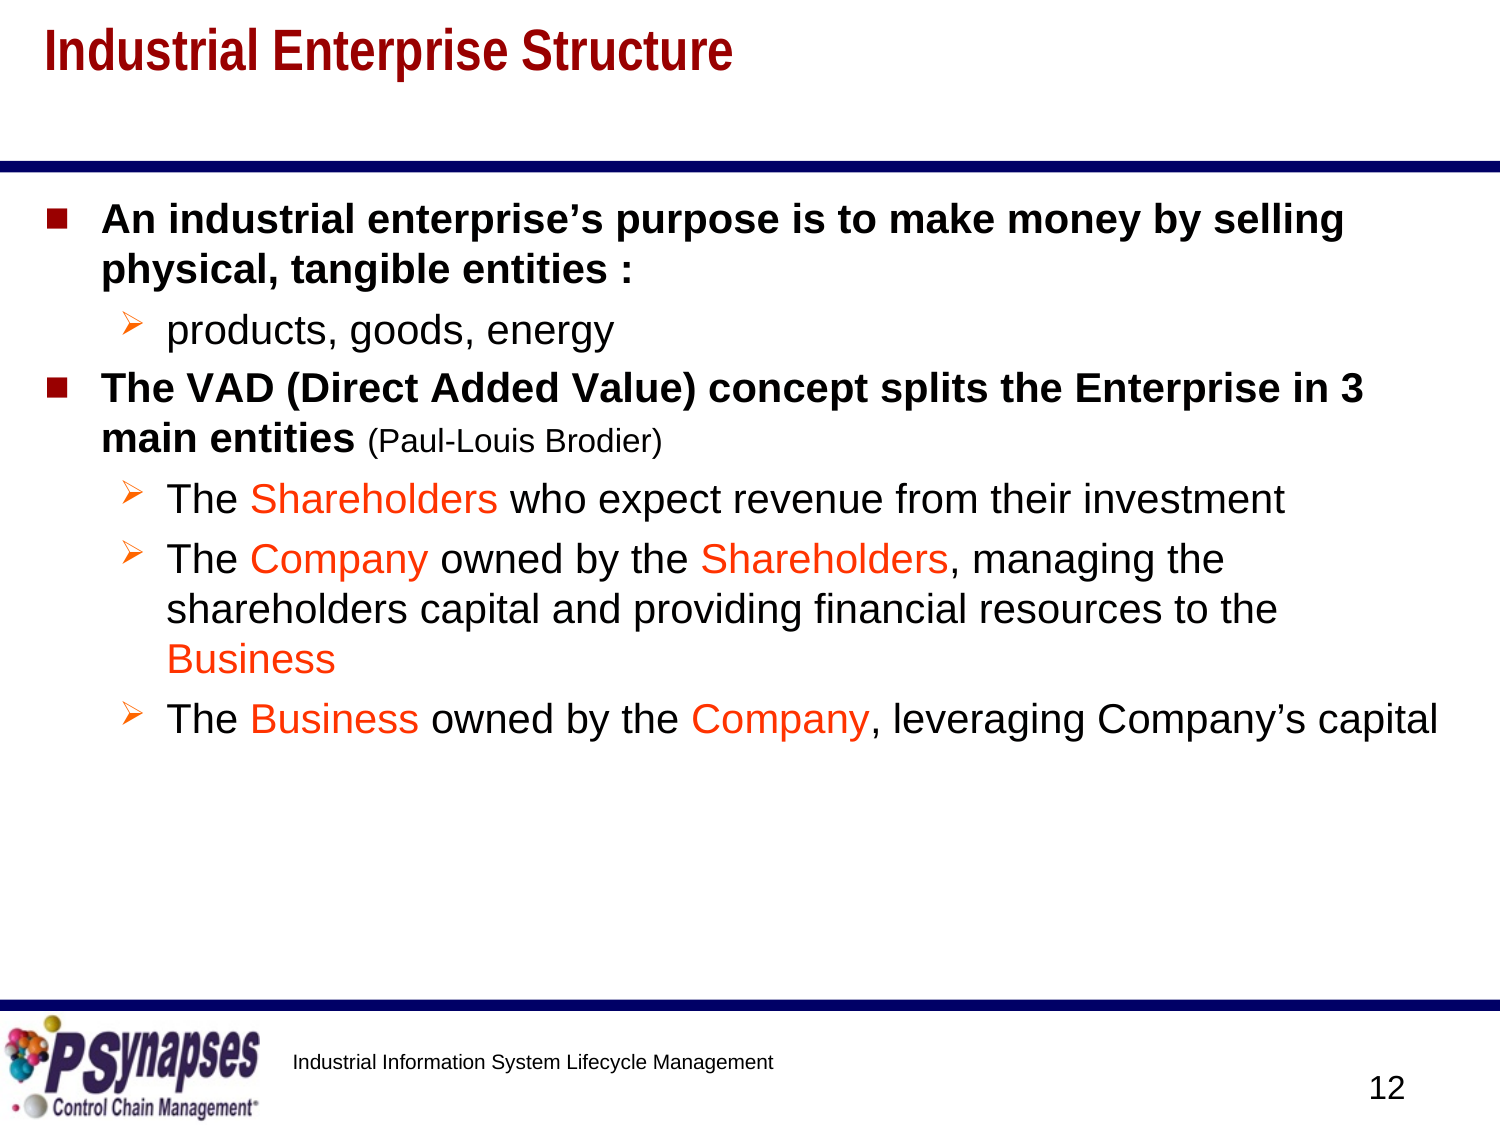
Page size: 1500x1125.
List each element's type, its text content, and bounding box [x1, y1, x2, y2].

picture [0, 1011, 260, 1125]
list An industrial enterprise’s purpose is to make money by selling physical, tangible entities : products, goods, energy The VAD (Direct Added Value) concept splits the Enterprise in 3 main entities (Paul-Louis Brodier) The Shareholders who expect revenue from their investment The Company owned by the Shareholders, managing the shareholders capital and providing financial resources to the Business The Business owned by the Company, leveraging Company’s capital [29, 184, 1471, 988]
title Industrial Enterprise Structure [29, 12, 1471, 138]
